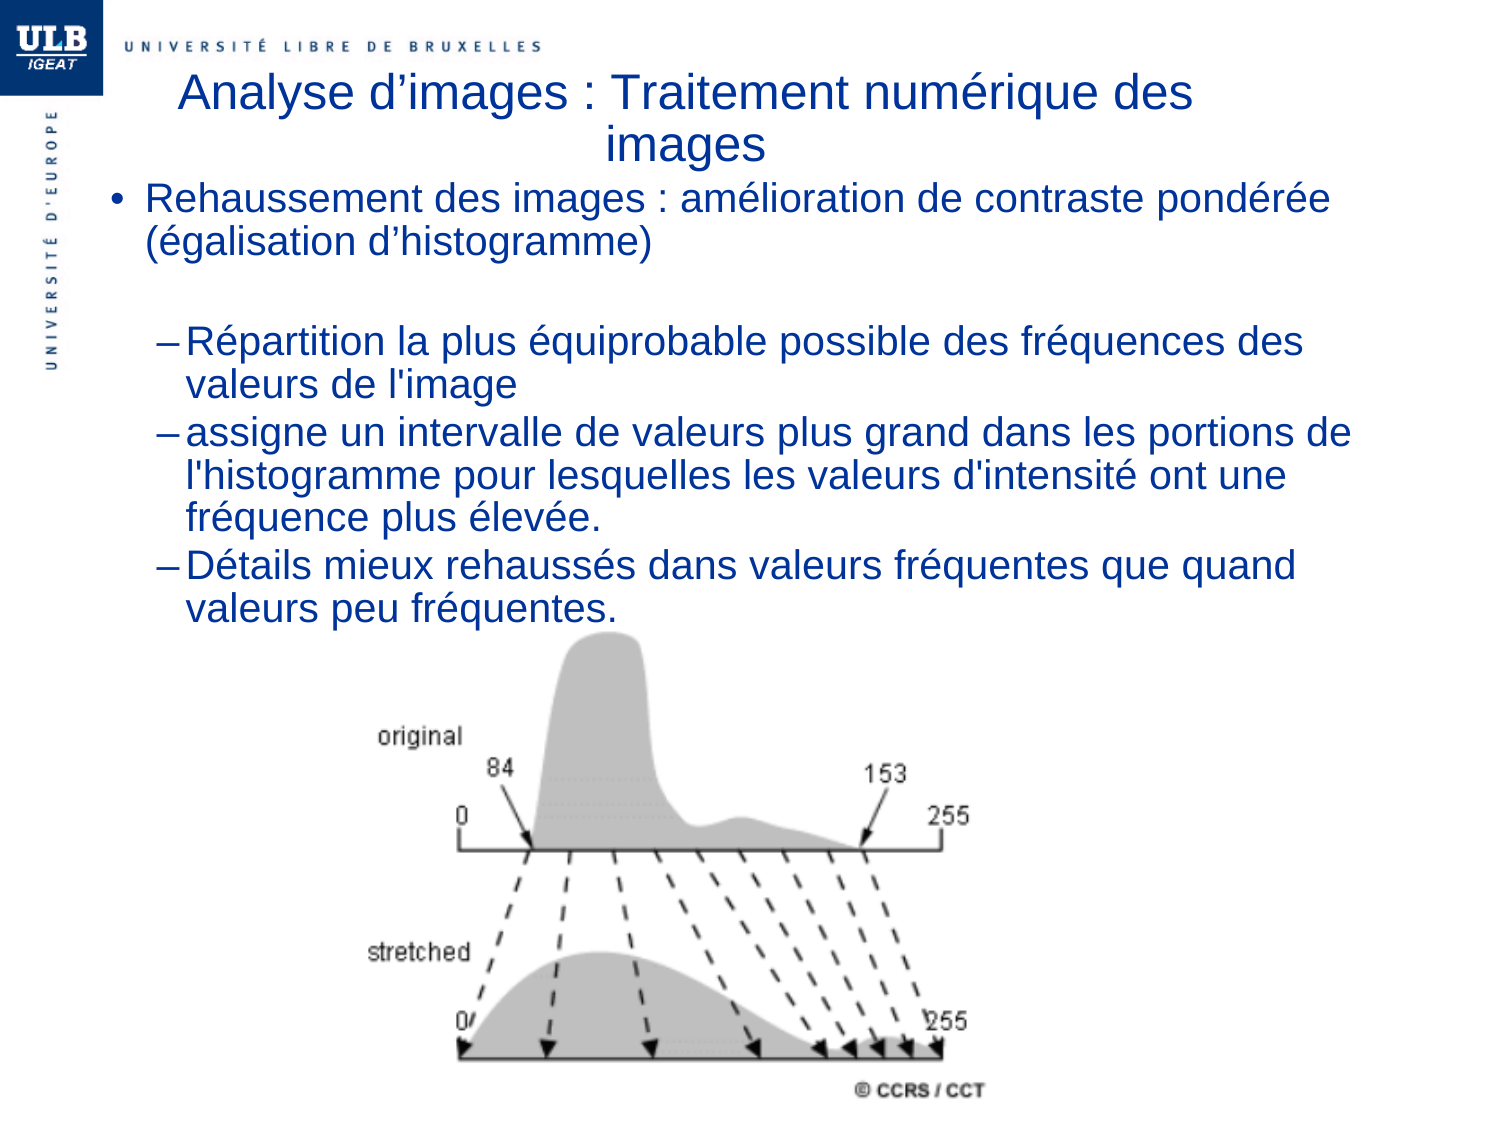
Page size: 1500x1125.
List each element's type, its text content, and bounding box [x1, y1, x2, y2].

list Rehaussement des images : amélioration de contraste pondérée (égalisation d’histogramme) Répartition la plus équiprobable possible des fréquences des valeurs de l'image assigne un intervalle de valeurs plus grand dans les portions de l'histogramme pour lesquelles les valeurs d'intensité ont une fréquence plus élevée. Détails mieux rehaussés dans valeurs fréquentes que quand valeurs peu fréquentes. [95, 170, 1447, 640]
title Analyse d’images : Traitement numérique des images [90, 58, 1282, 182]
picture [0, 0, 1500, 1125]
